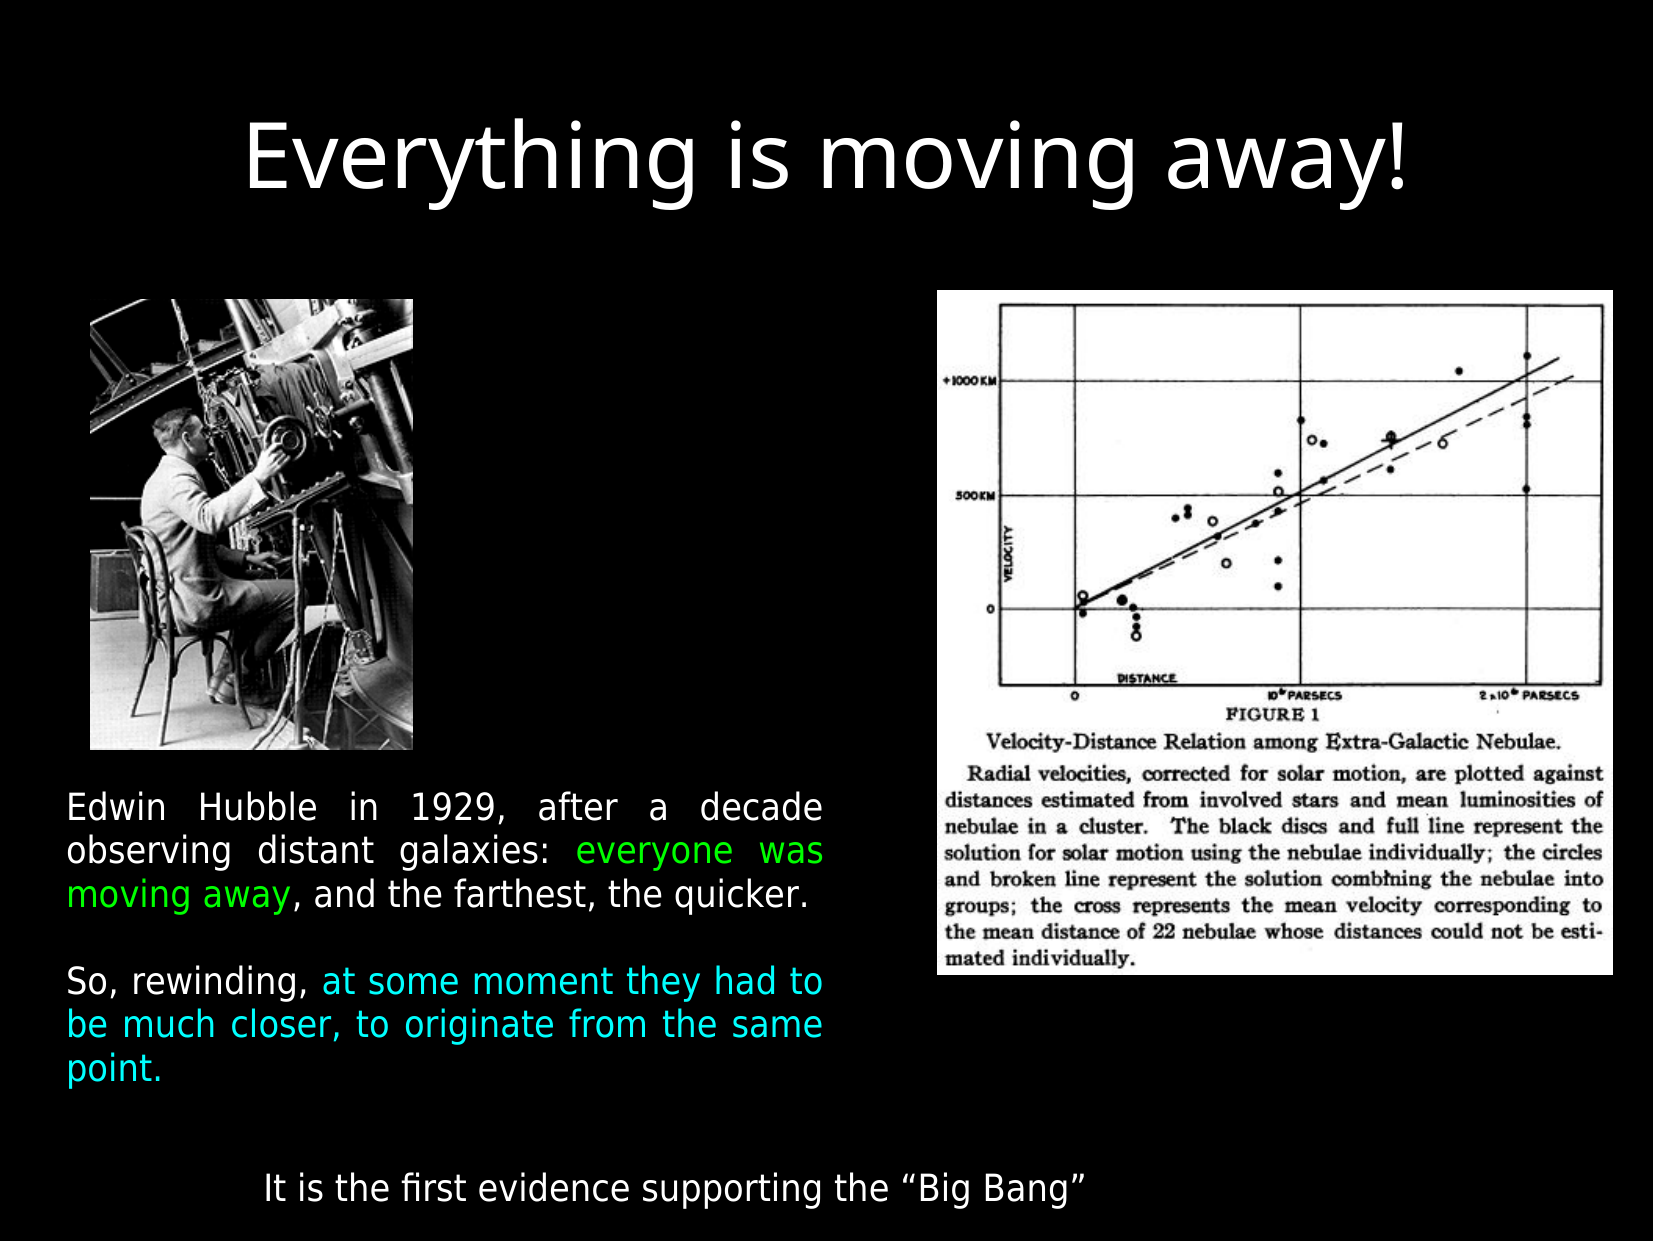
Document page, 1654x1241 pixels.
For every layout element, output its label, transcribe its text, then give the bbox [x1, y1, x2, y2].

text_box It is the first evidence supporting the “Big Bang” [248, 1159, 1374, 1218]
picture [937, 290, 1613, 976]
title Everything is moving away! [82, 49, 1571, 257]
text_box Edwin Hubble in 1929, after a decade observing distant galaxies: everyone was moving away, and the farthest, the quicker. So, rewinding, at some moment they had to be much closer, to originate from the same point. [51, 778, 839, 1098]
picture [90, 299, 413, 750]
